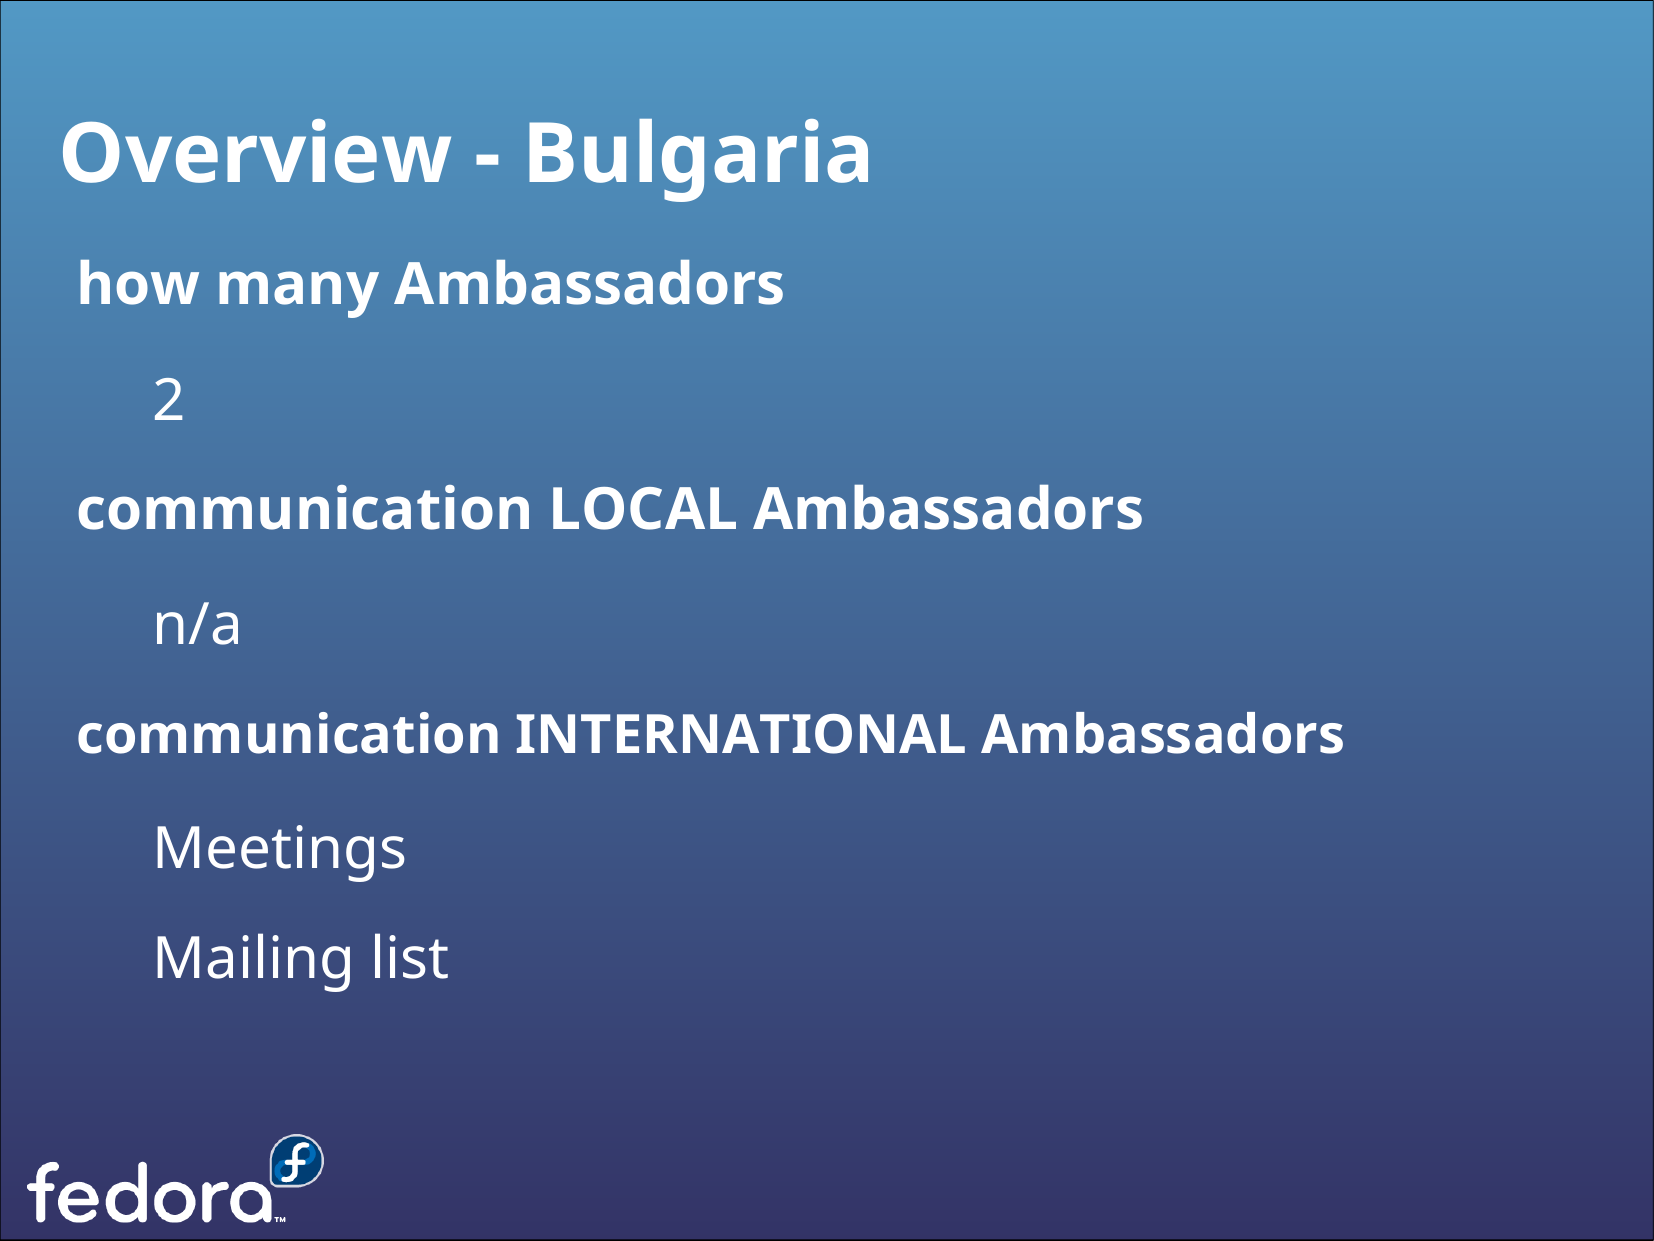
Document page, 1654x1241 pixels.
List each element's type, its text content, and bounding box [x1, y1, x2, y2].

list how many Ambassadors 2 communication LOCAL Ambassadors n/a communication INTERNATIONAL Ambassadors Meetings Mailing list [59, 236, 1624, 1063]
title Overview - Bulgaria [59, 88, 1624, 207]
picture [26, 1133, 325, 1223]
